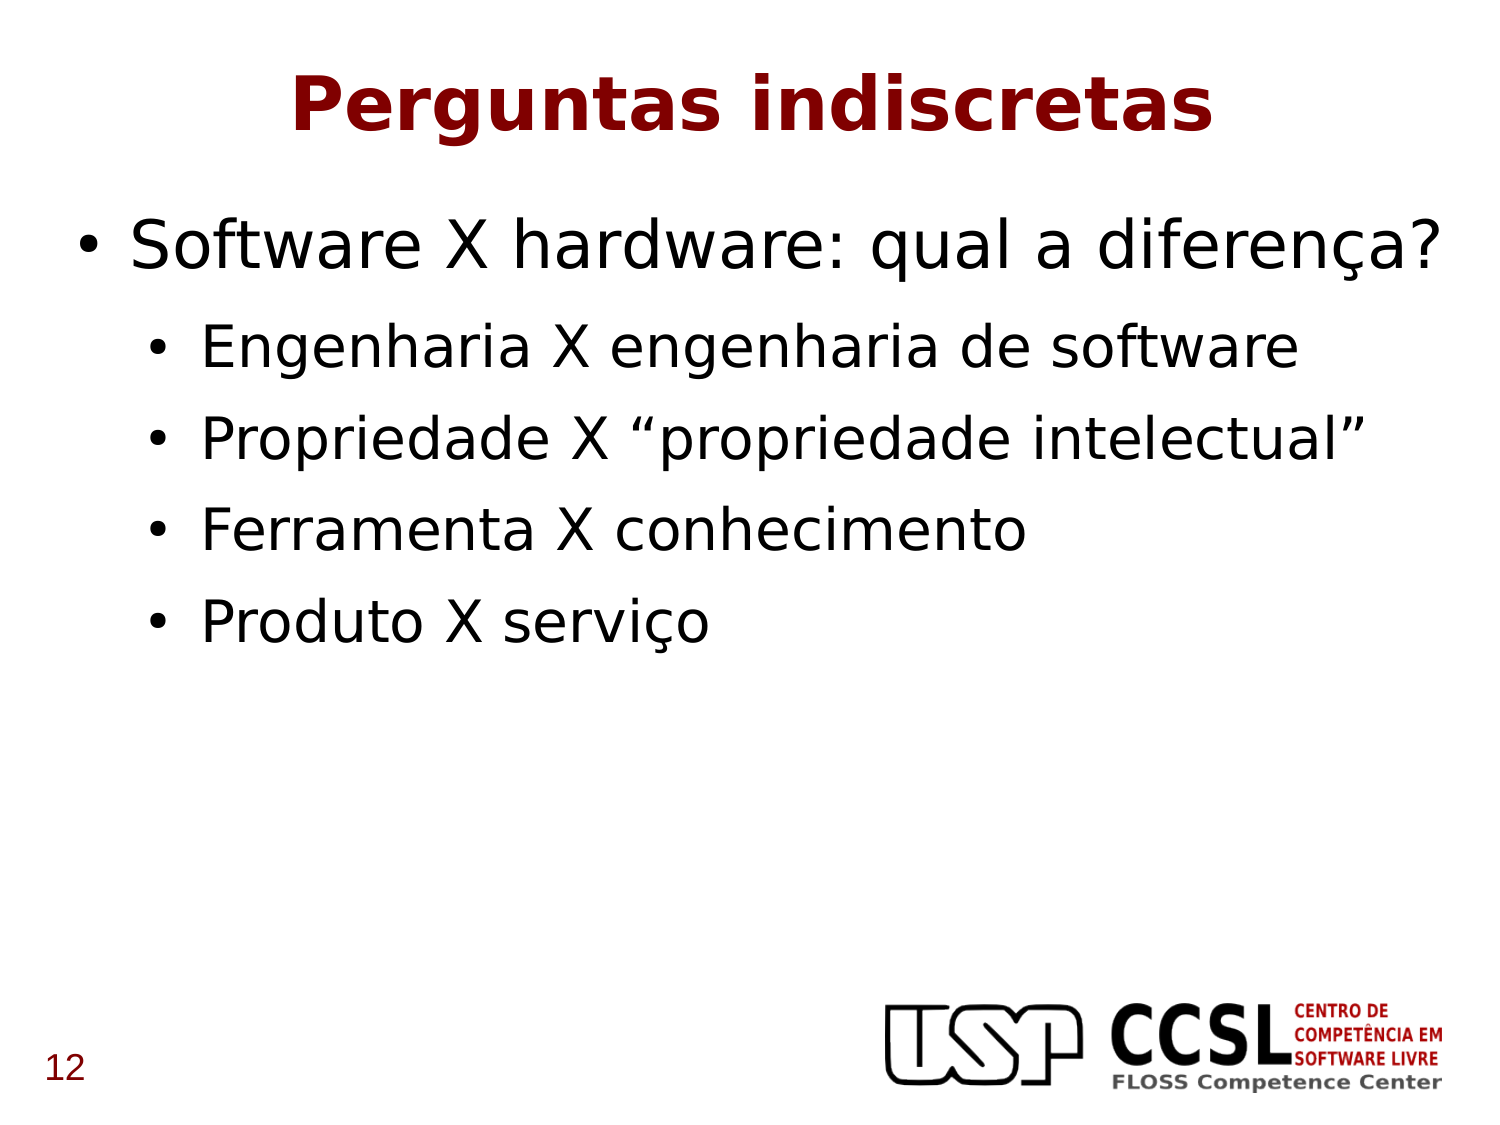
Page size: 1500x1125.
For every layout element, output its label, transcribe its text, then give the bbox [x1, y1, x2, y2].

picture [885, 1003, 1442, 1093]
list Software X hardware: qual a diferença? Engenharia X engenharia de software Propriedade X “propriedade intelectual” Ferramenta X conhecimento Produto X serviço [59, 206, 1447, 950]
title Perguntas indiscretas [59, 29, 1447, 180]
